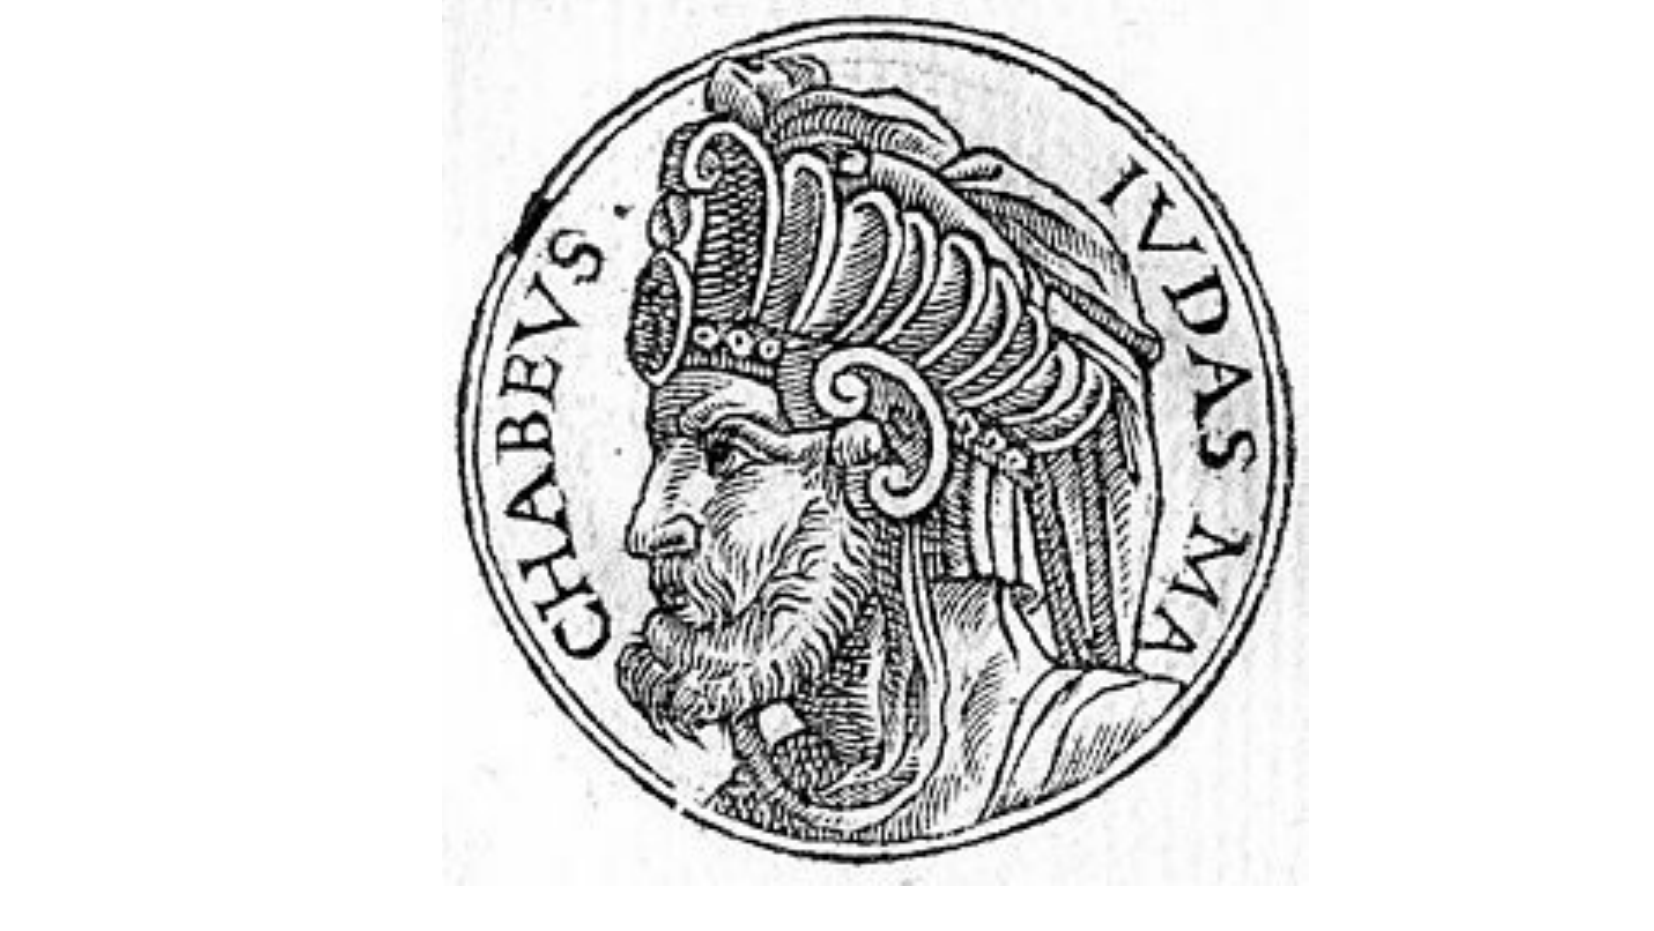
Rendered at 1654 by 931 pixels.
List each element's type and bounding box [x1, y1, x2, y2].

picture [442, 0, 1309, 886]
